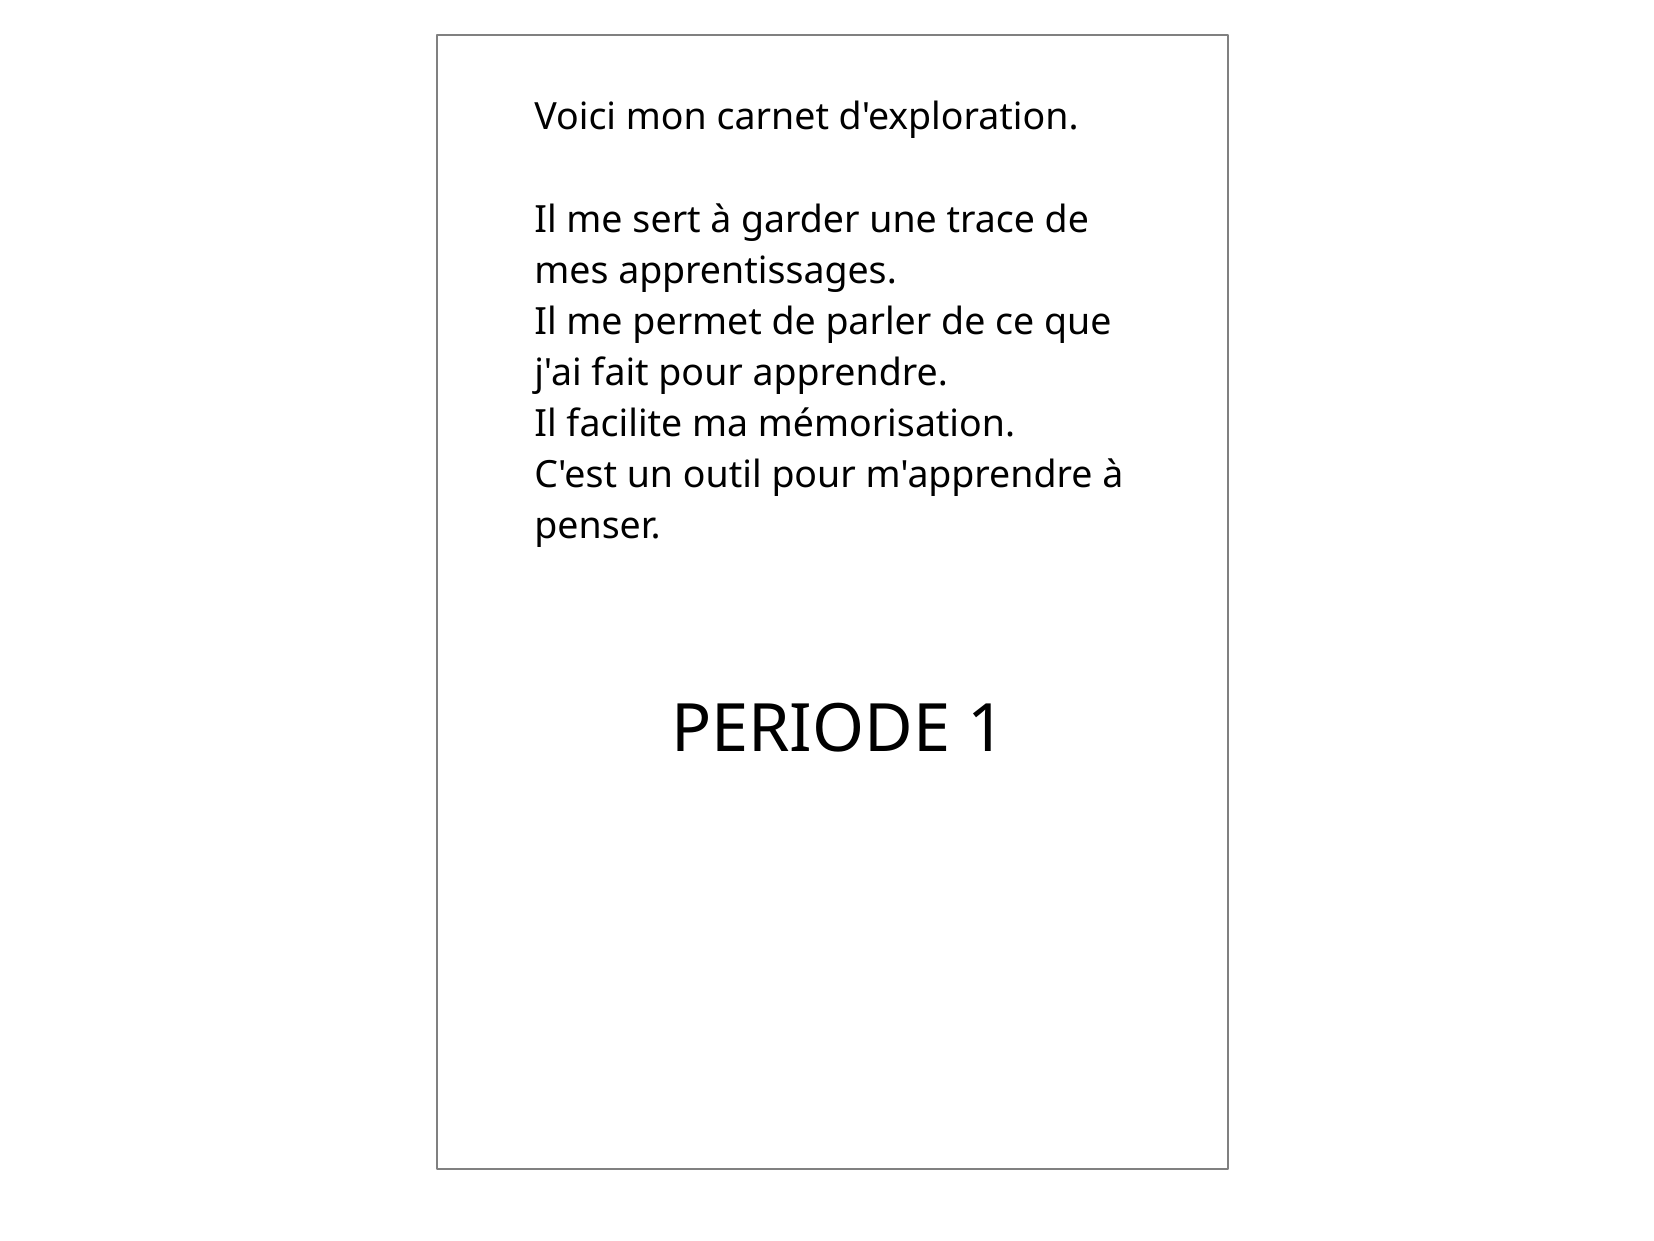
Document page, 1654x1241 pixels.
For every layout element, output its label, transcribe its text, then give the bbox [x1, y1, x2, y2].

text_box [437, 35, 1229, 1170]
text_box Voici mon carnet d'exploration. Il me sert à garder une trace de mes apprentissages. Il me permet de parler de ce que j'ai fait pour apprendre. Il facilite ma mémorisation. C'est un outil pour m'apprendre à penser. [519, 82, 1170, 508]
text_box PERIODE 1 [543, 673, 1134, 755]
